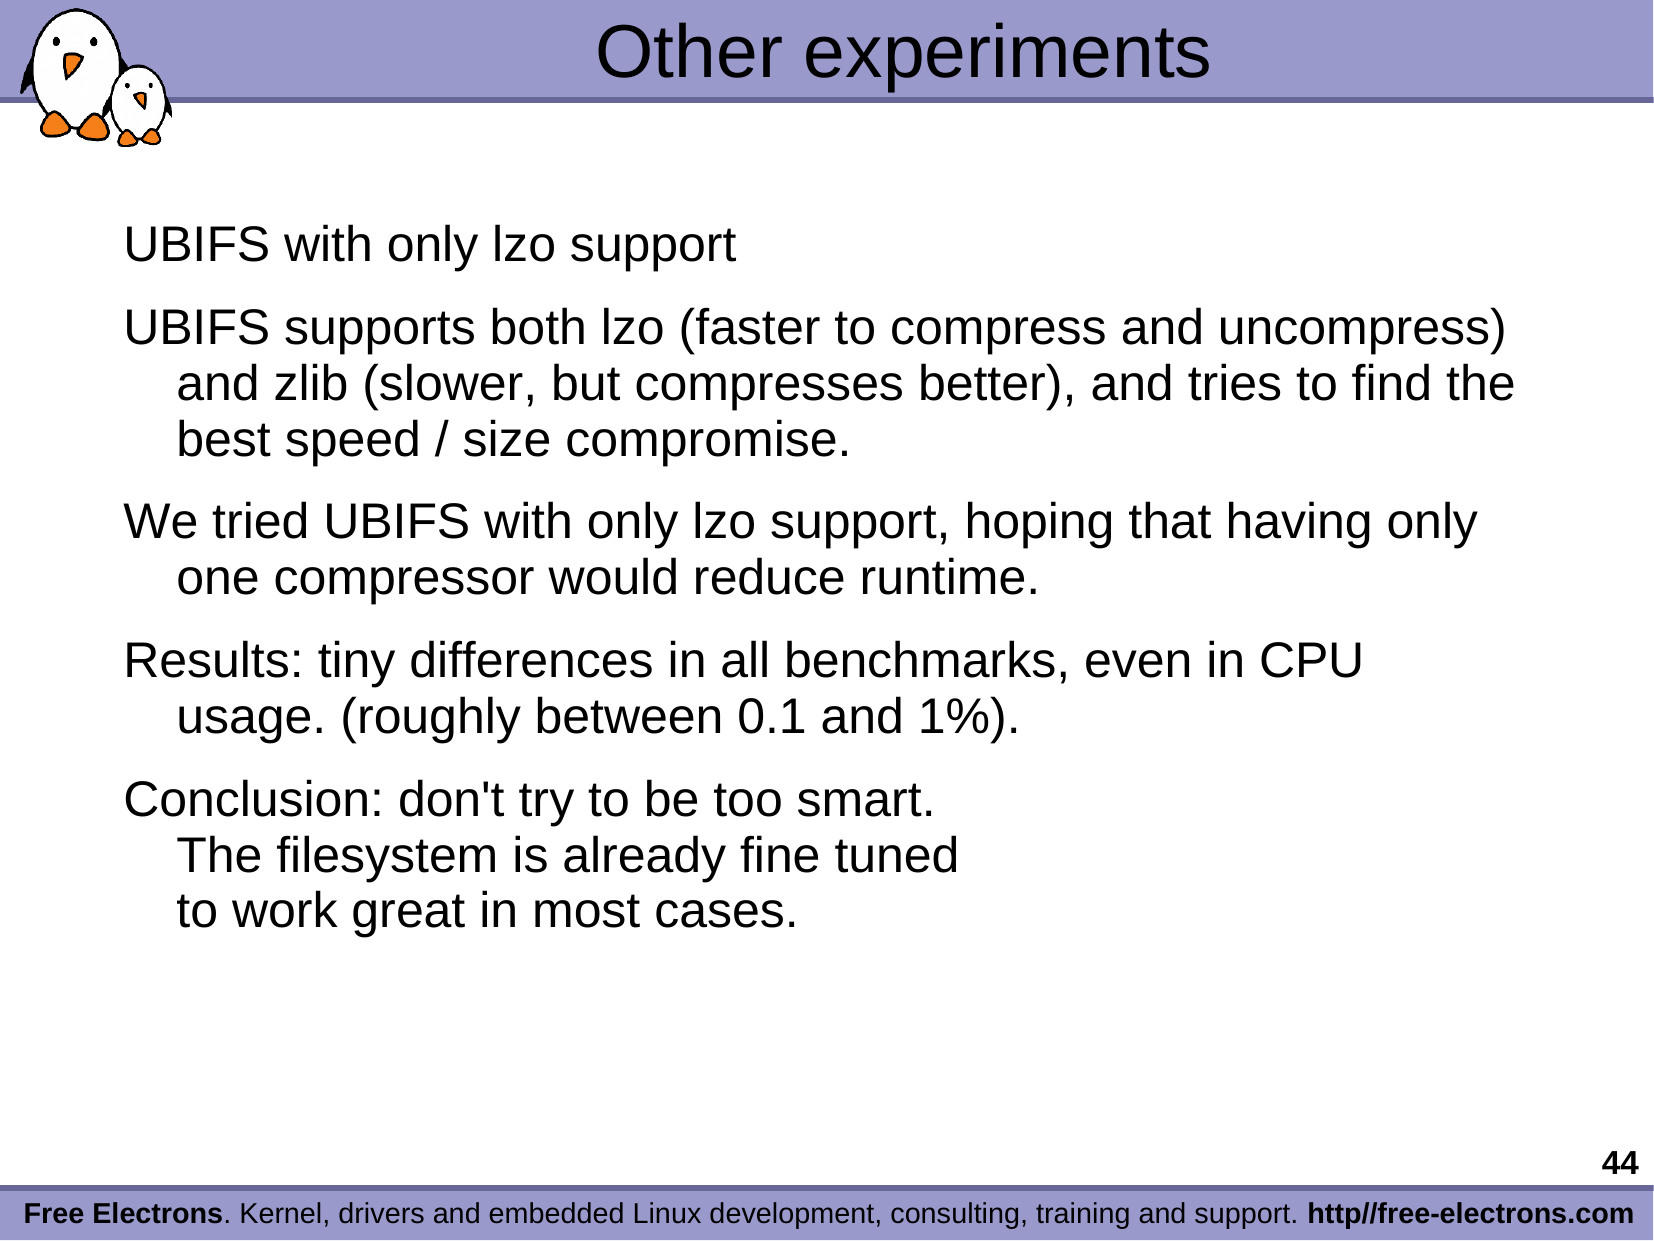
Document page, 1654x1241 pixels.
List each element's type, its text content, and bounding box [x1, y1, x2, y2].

picture [20, 8, 172, 147]
title Other experiments [178, 4, 1631, 98]
list UBIFS with only lzo support UBIFS supports both lzo (faster to compress and uncompress) and zlib (slower, but compresses better), and tries to find the best speed / size compromise. We tried UBIFS with only lzo support, hoping that having only one compressor would reduce runtime. Results: tiny differences in all benchmarks, even in CPU usage. (roughly between 0.1 and 1%). Conclusion: don't try to be too smart. The filesystem is already fine tuned to work great in most cases. [105, 216, 1518, 1066]
